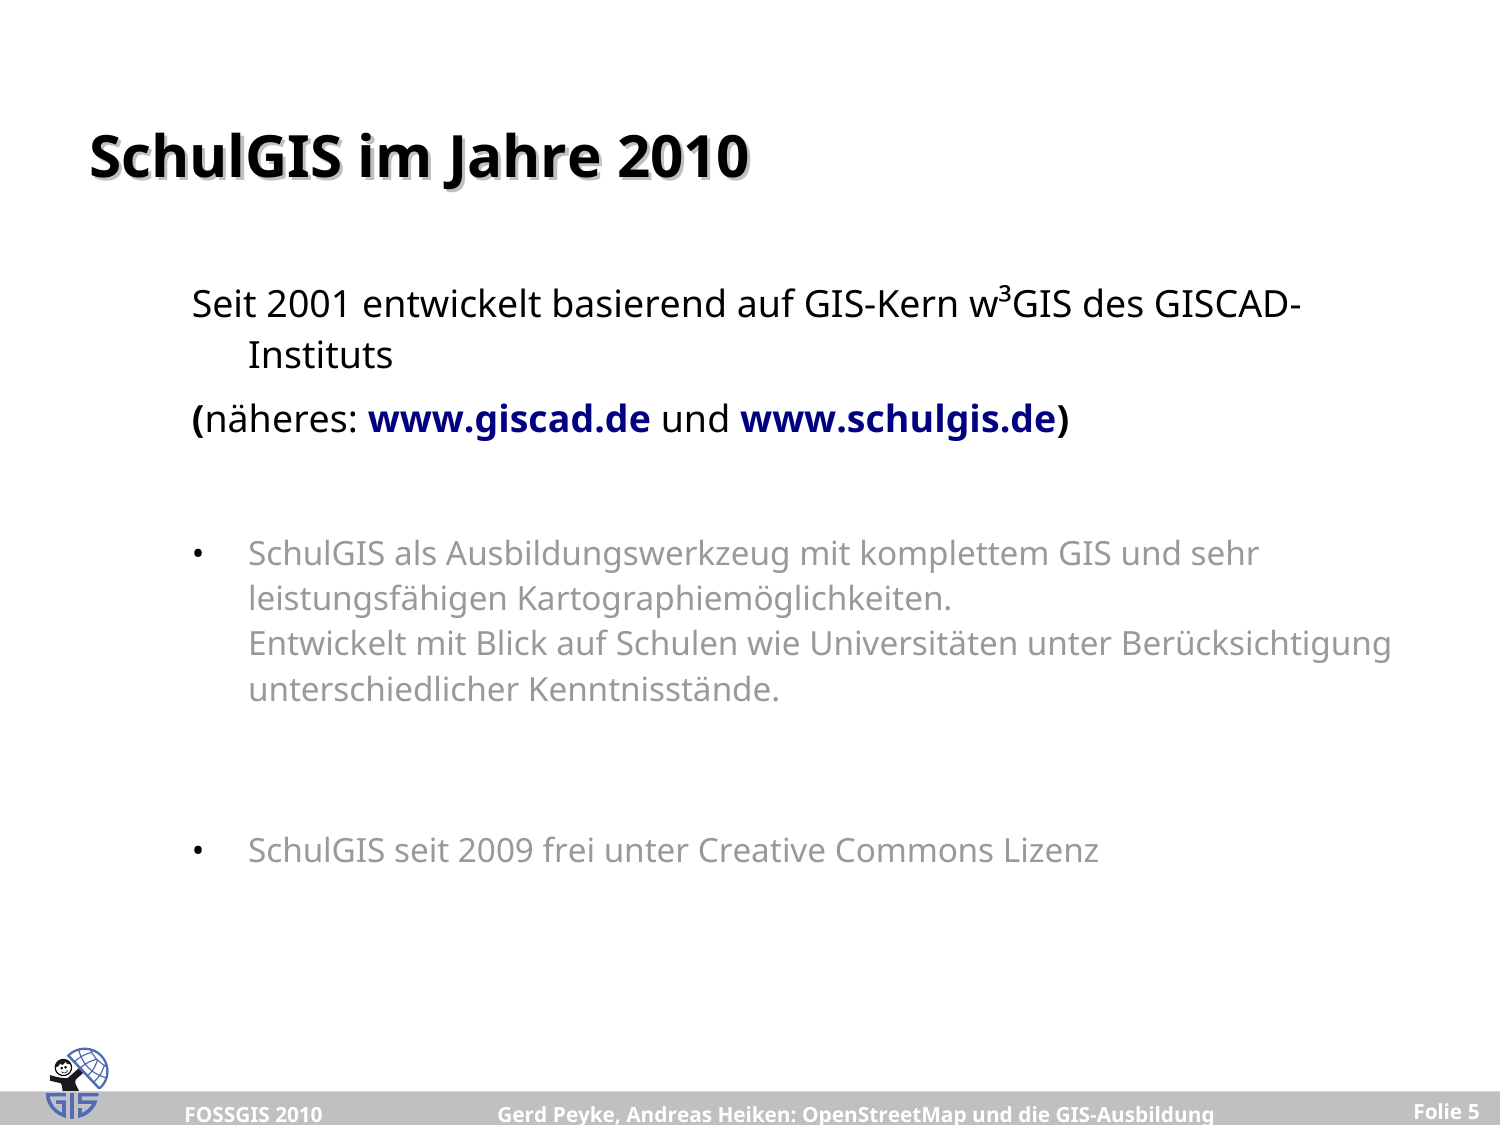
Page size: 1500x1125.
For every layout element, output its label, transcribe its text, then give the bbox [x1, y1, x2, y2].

picture [44, 1047, 110, 1120]
title SchulGIS im Jahre 2010 [74, 102, 1329, 207]
list Seit 2001 entwickelt basierend auf GIS-Kern w³GIS des GISCAD-Instituts (näheres: www.giscad.de und www.schulgis.de) SchulGIS als Ausbildungswerkzeug mit komplettem GIS und sehr leistungsfähigen Kartographiemöglichkeiten. Entwickelt mit Blick auf Schulen wie Universitäten unter Berücksichtigung unterschiedlicher Kenntnisstände. SchulGIS seit 2009 frei unter Creative Commons Lizenz [177, 206, 1432, 1040]
